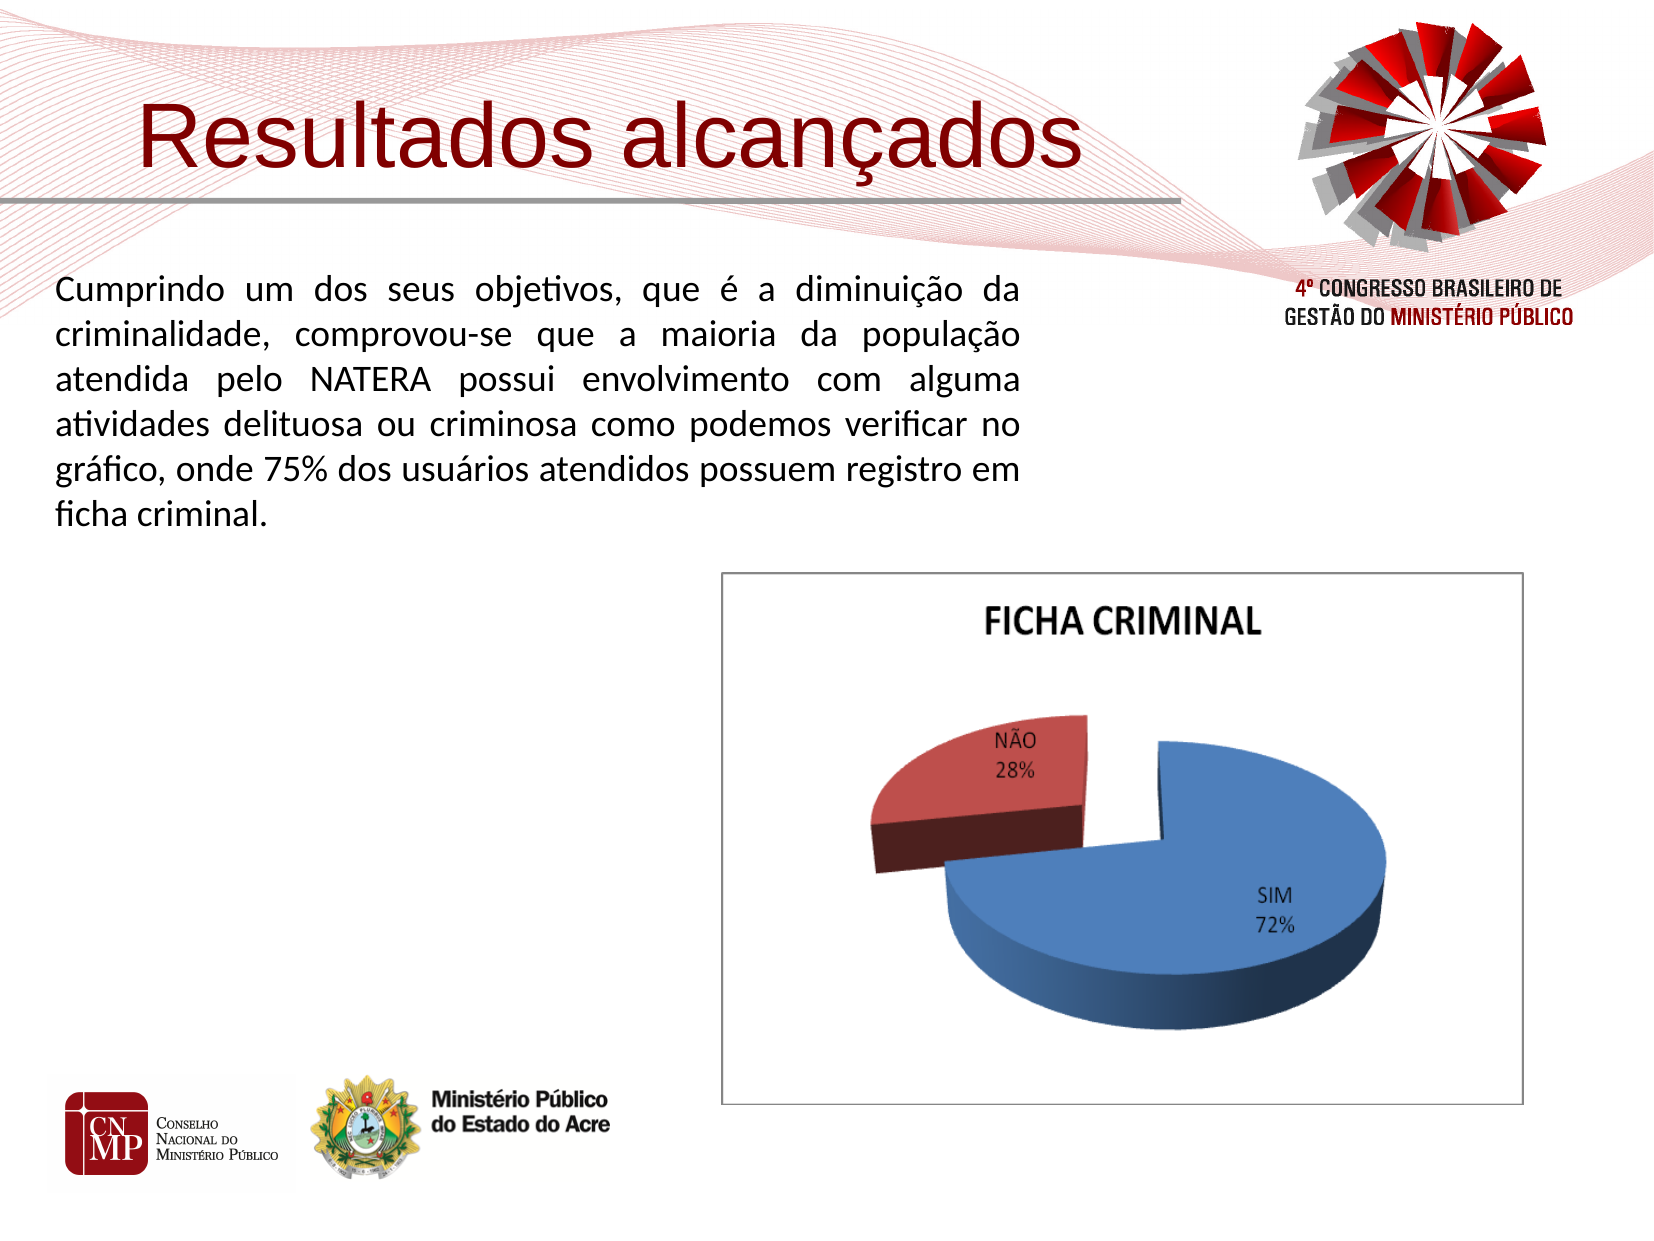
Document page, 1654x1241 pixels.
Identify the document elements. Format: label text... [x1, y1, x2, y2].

text_box Resultados alcançados [29, 77, 1193, 195]
picture [720, 572, 1524, 1105]
picture [0, 9, 1654, 325]
text_box Cumprindo um dos seus objetivos, que é a diminuição da criminalidade, comprovou-se que a maioria da população atendida pelo NATERA possui envolvimento com alguma atividades delituosa ou criminosa como podemos verificar no gráfico, onde 75% dos usuários atendidos possuem registro em ficha criminal. [40, 256, 1068, 545]
picture [47, 1074, 296, 1193]
picture [310, 1074, 610, 1182]
